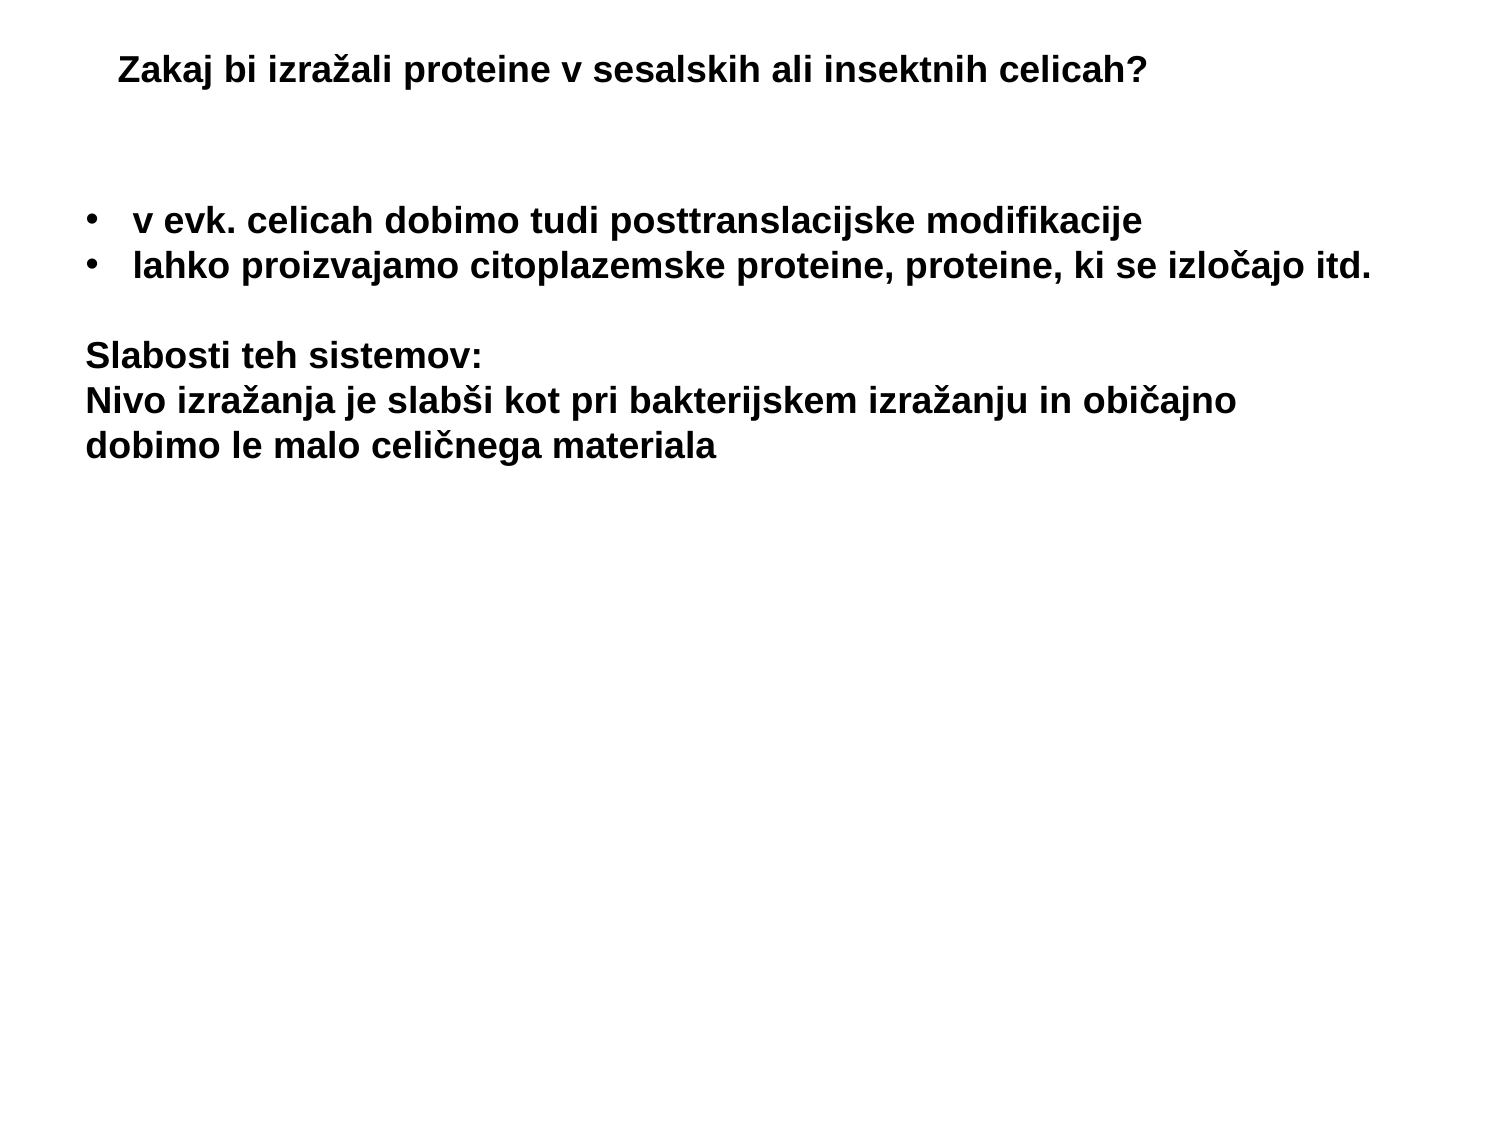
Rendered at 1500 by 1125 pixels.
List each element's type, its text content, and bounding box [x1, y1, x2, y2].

text_box v evk. celicah dobimo tudi posttranslacijske modifikacije lahko proizvajamo citoplazemske proteine, proteine, ki se izločajo itd. Slabosti teh sistemov: Nivo izražanja je slabši kot pri bakterijskem izražanju in običajno dobimo le malo celičnega materiala [70, 143, 1464, 474]
text_box Zakaj bi izražali proteine v sesalskih ali insektnih celicah? [102, 37, 1282, 98]
